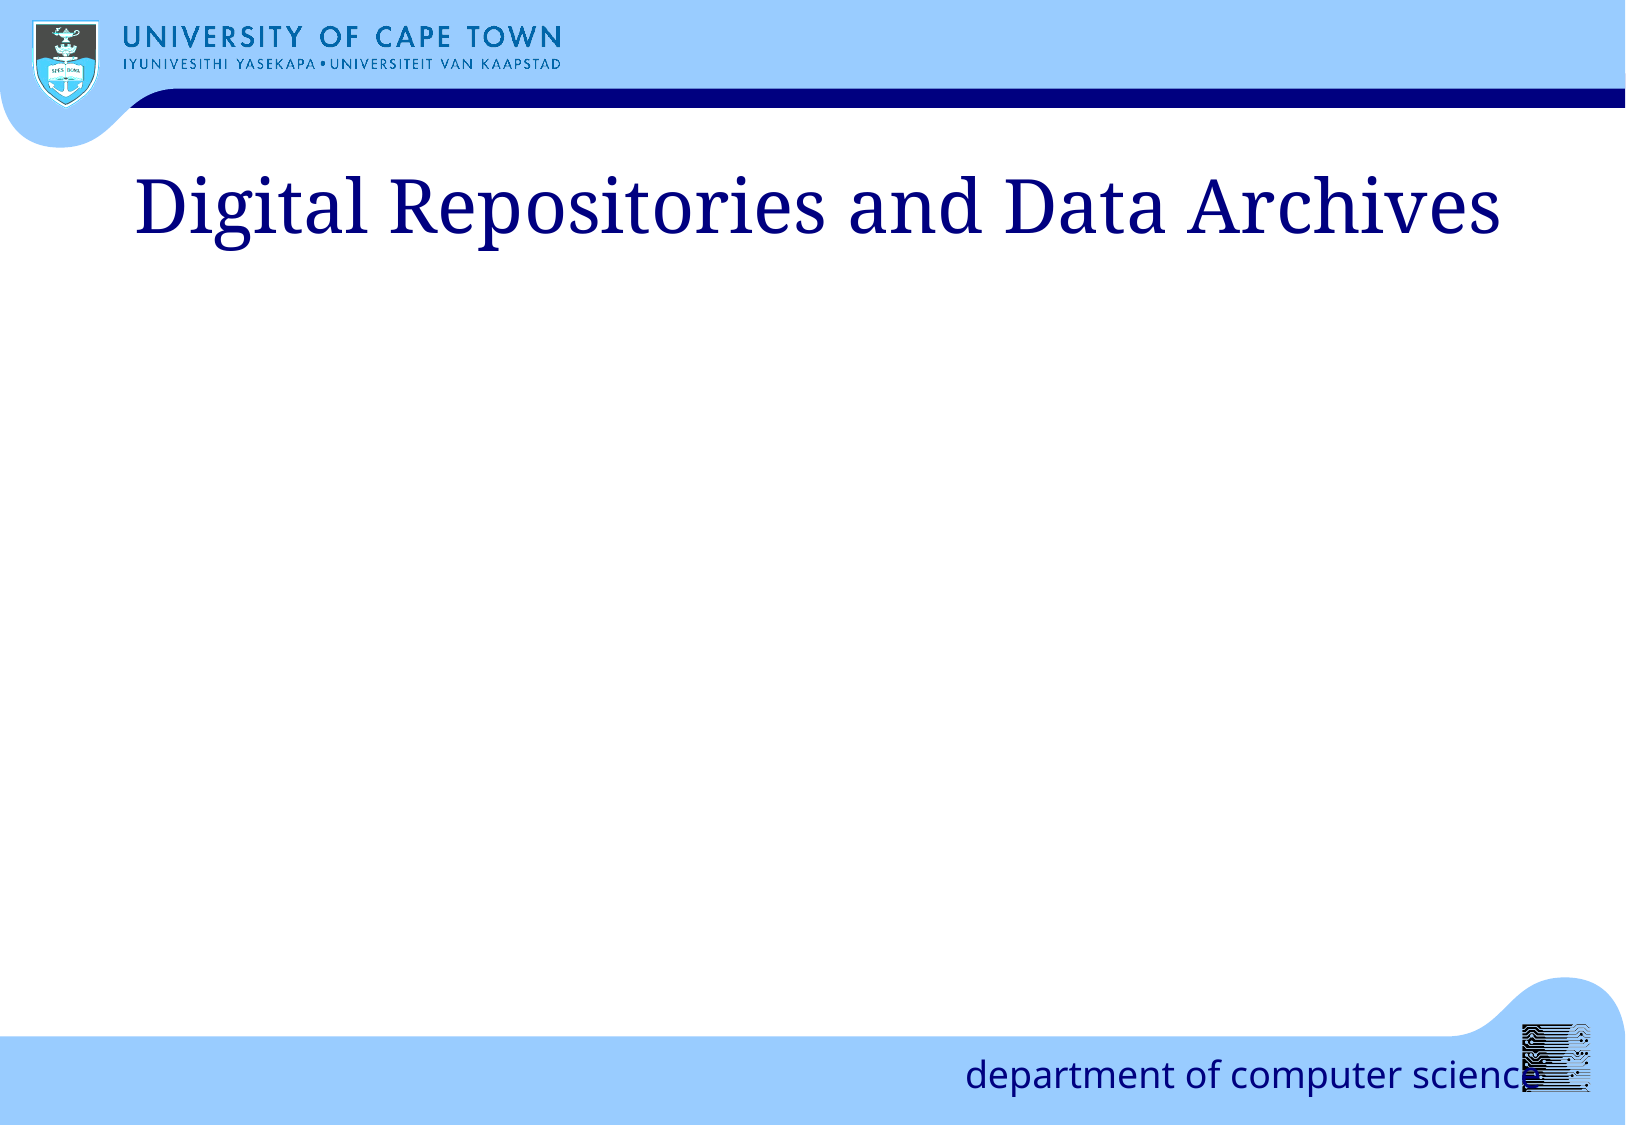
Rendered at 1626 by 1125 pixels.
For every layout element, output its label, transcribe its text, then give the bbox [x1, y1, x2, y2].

picture [120, 23, 563, 71]
title Digital Repositories and Data Archives [134, 140, 1571, 268]
picture [1522, 1024, 1591, 1092]
picture [1526, 1070, 1536, 1076]
